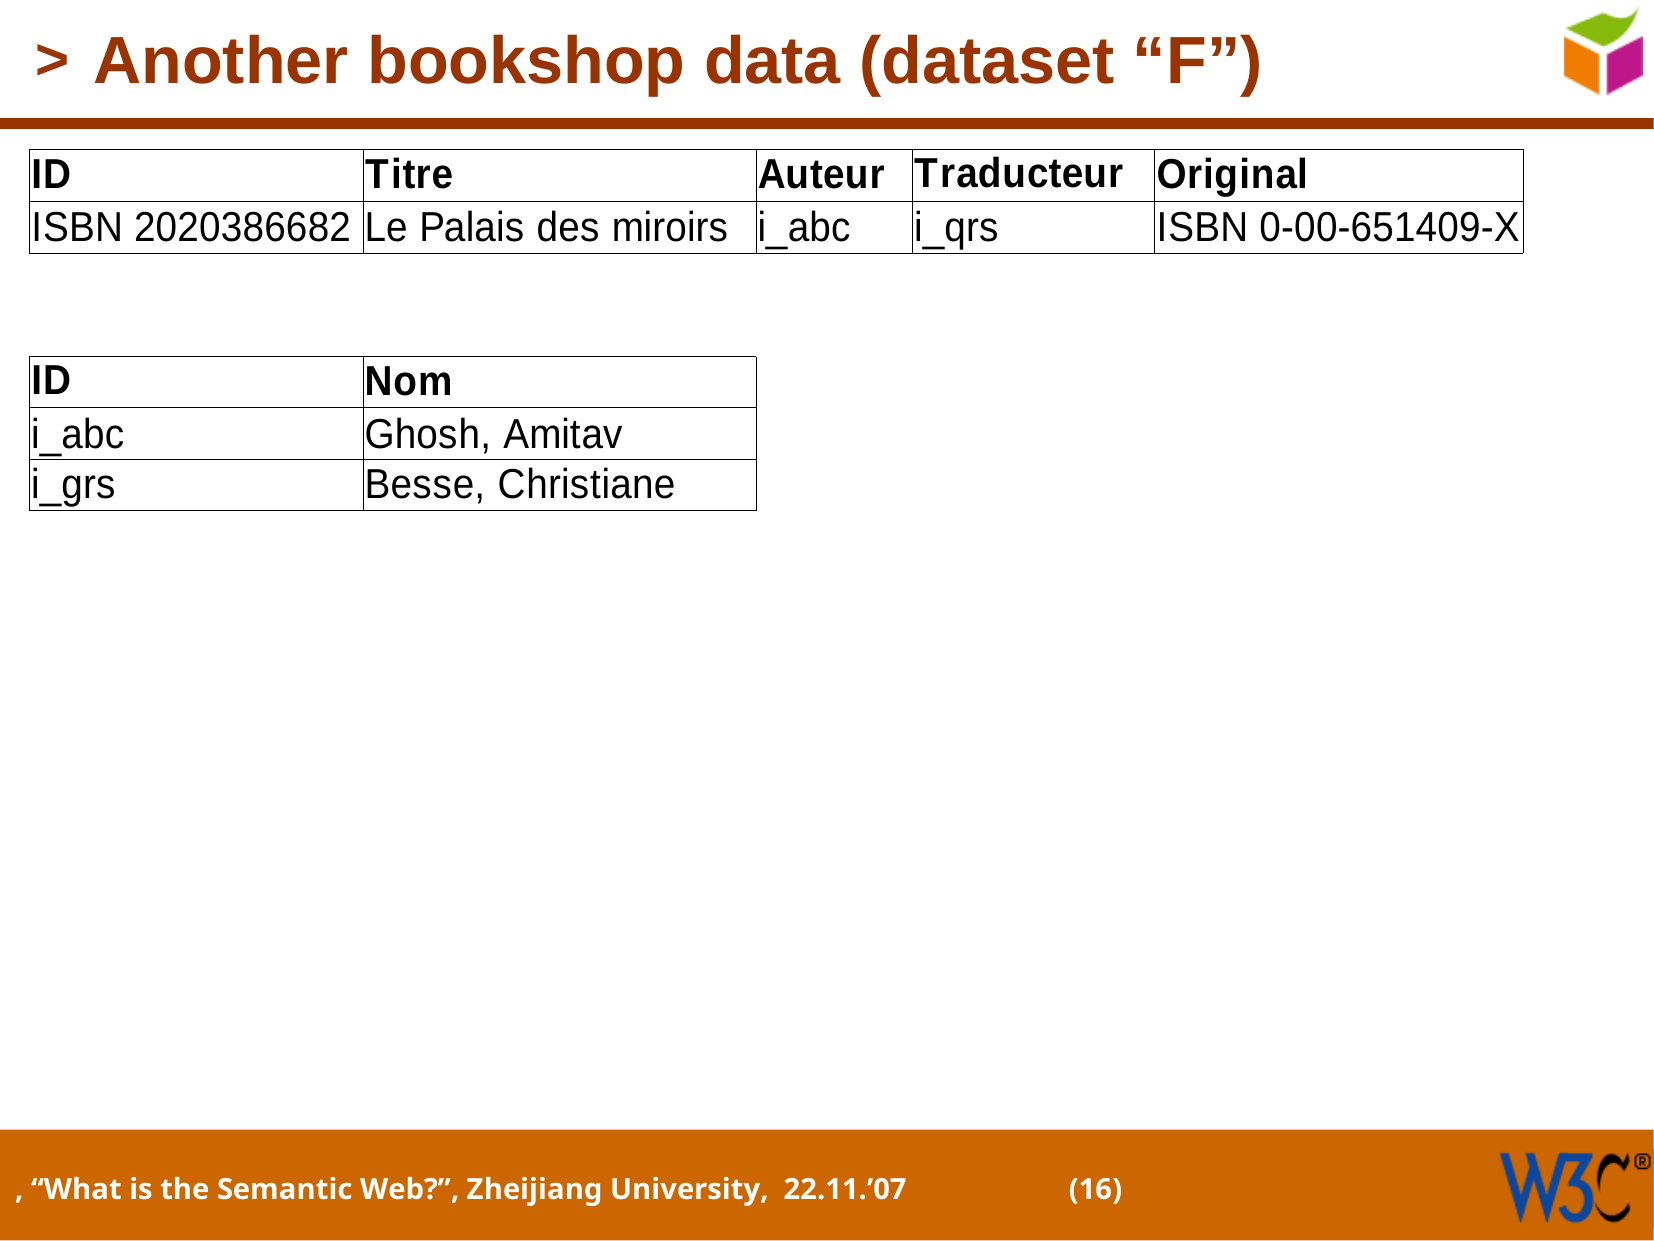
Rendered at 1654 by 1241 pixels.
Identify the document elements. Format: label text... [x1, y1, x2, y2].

picture [1495, 1149, 1654, 1228]
picture [1564, 5, 1643, 95]
chart [27, 147, 1648, 1133]
title Another bookshop data (dataset “F”) [93, 11, 1493, 130]
